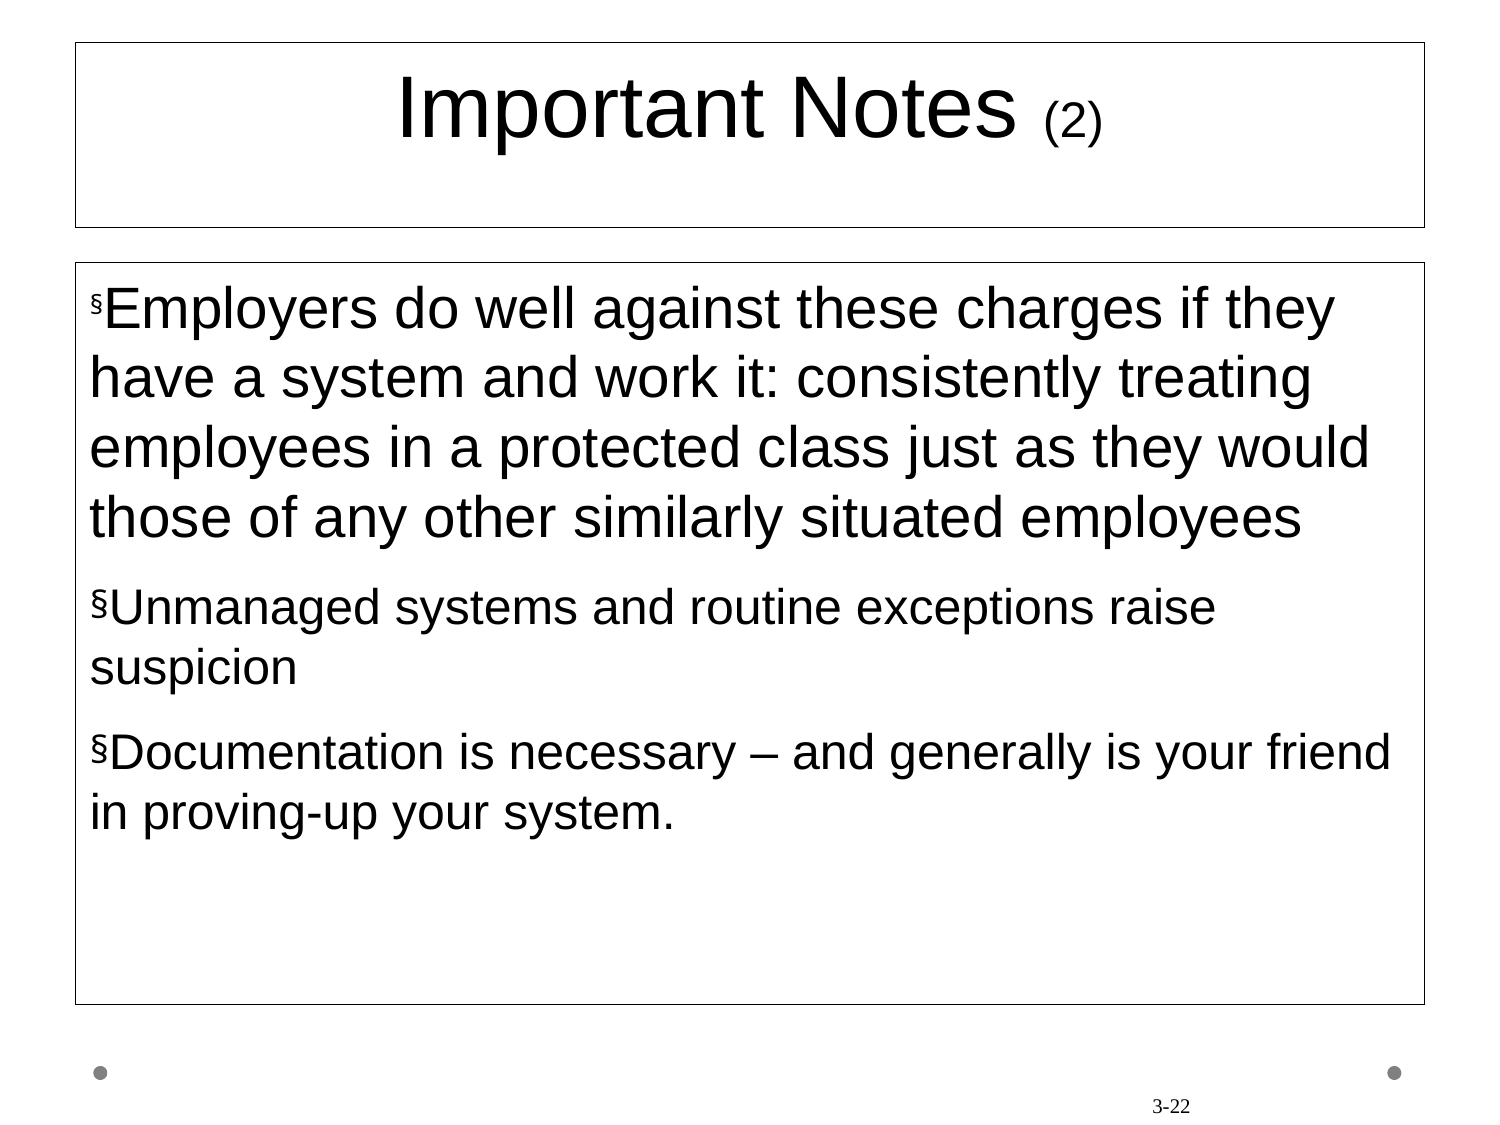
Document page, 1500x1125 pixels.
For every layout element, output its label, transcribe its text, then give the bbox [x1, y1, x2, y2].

title Important Notes (2) [75, 42, 1425, 228]
list Employers do well against these charges if they have a system and work it: consistently treating employees in a protected class just as they would those of any other similarly situated employees Unmanaged systems and routine exceptions raise suspicion Documentation is necessary – and generally is your friend in proving-up your system. [75, 262, 1425, 1005]
